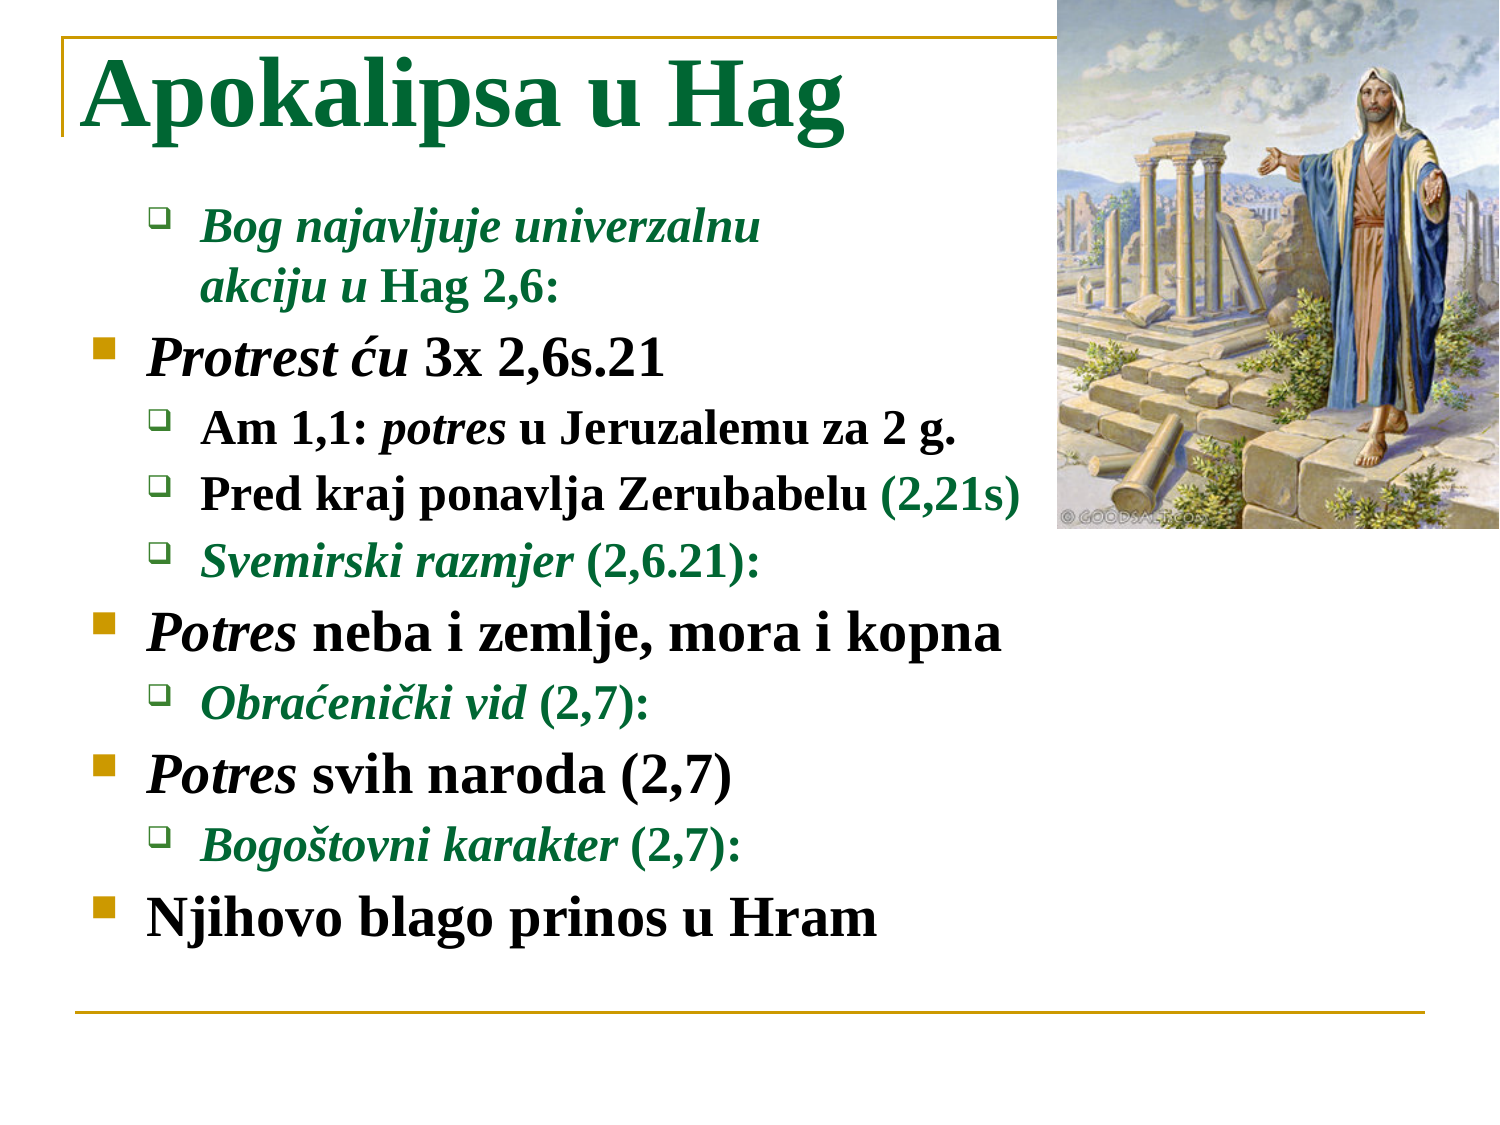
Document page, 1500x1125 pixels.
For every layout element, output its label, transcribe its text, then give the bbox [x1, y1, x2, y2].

list Bog najavljuje univerzalnu akciju u Hag 2,6: Protrest ću 3x 2,6s.21 Am 1,1: potres u Jeruzalemu za 2 g. Pred kraj ponavlja Zerubabelu (2,21s) Svemirski razmjer (2,6.21): Potres neba i zemlje, mora i kopna Obraćenički vid (2,7): Potres svih naroda (2,7) Bogoštovni karakter (2,7): Njihovo blago prinos u Hram [75, 184, 1426, 1006]
title Apokalipsa u Hag [64, 19, 1057, 206]
picture [1057, 0, 1499, 529]
